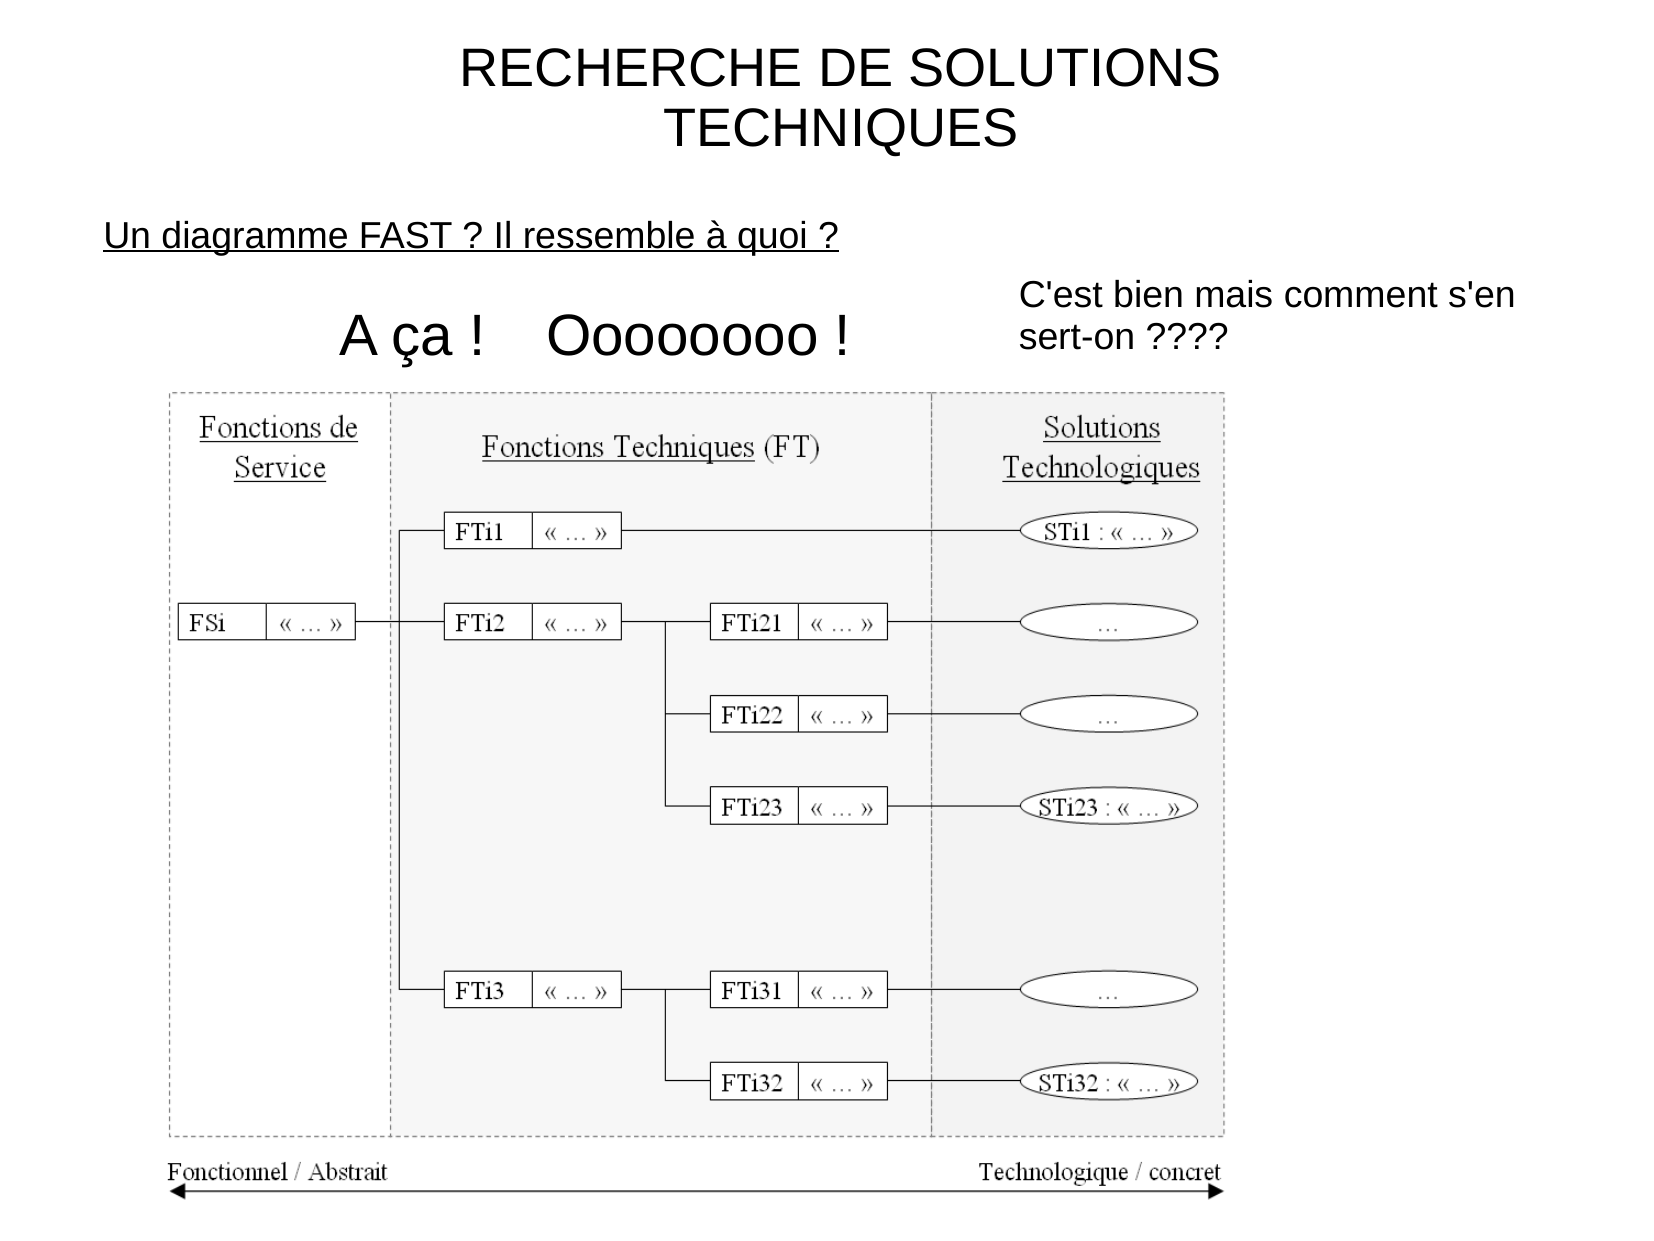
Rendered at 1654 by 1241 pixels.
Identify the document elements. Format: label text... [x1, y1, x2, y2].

text_box Oooooooo ! [531, 295, 916, 375]
text_box Un diagramme FAST ? Il ressemble à quoi ? [88, 206, 916, 264]
text_box RECHERCHE DE SOLUTIONS TECHNIQUES [265, 29, 1418, 166]
text_box A ça ! [324, 295, 531, 375]
text_box C'est bien mais comment s'en sert-on ???? [1003, 265, 1654, 365]
picture [147, 383, 1241, 1211]
